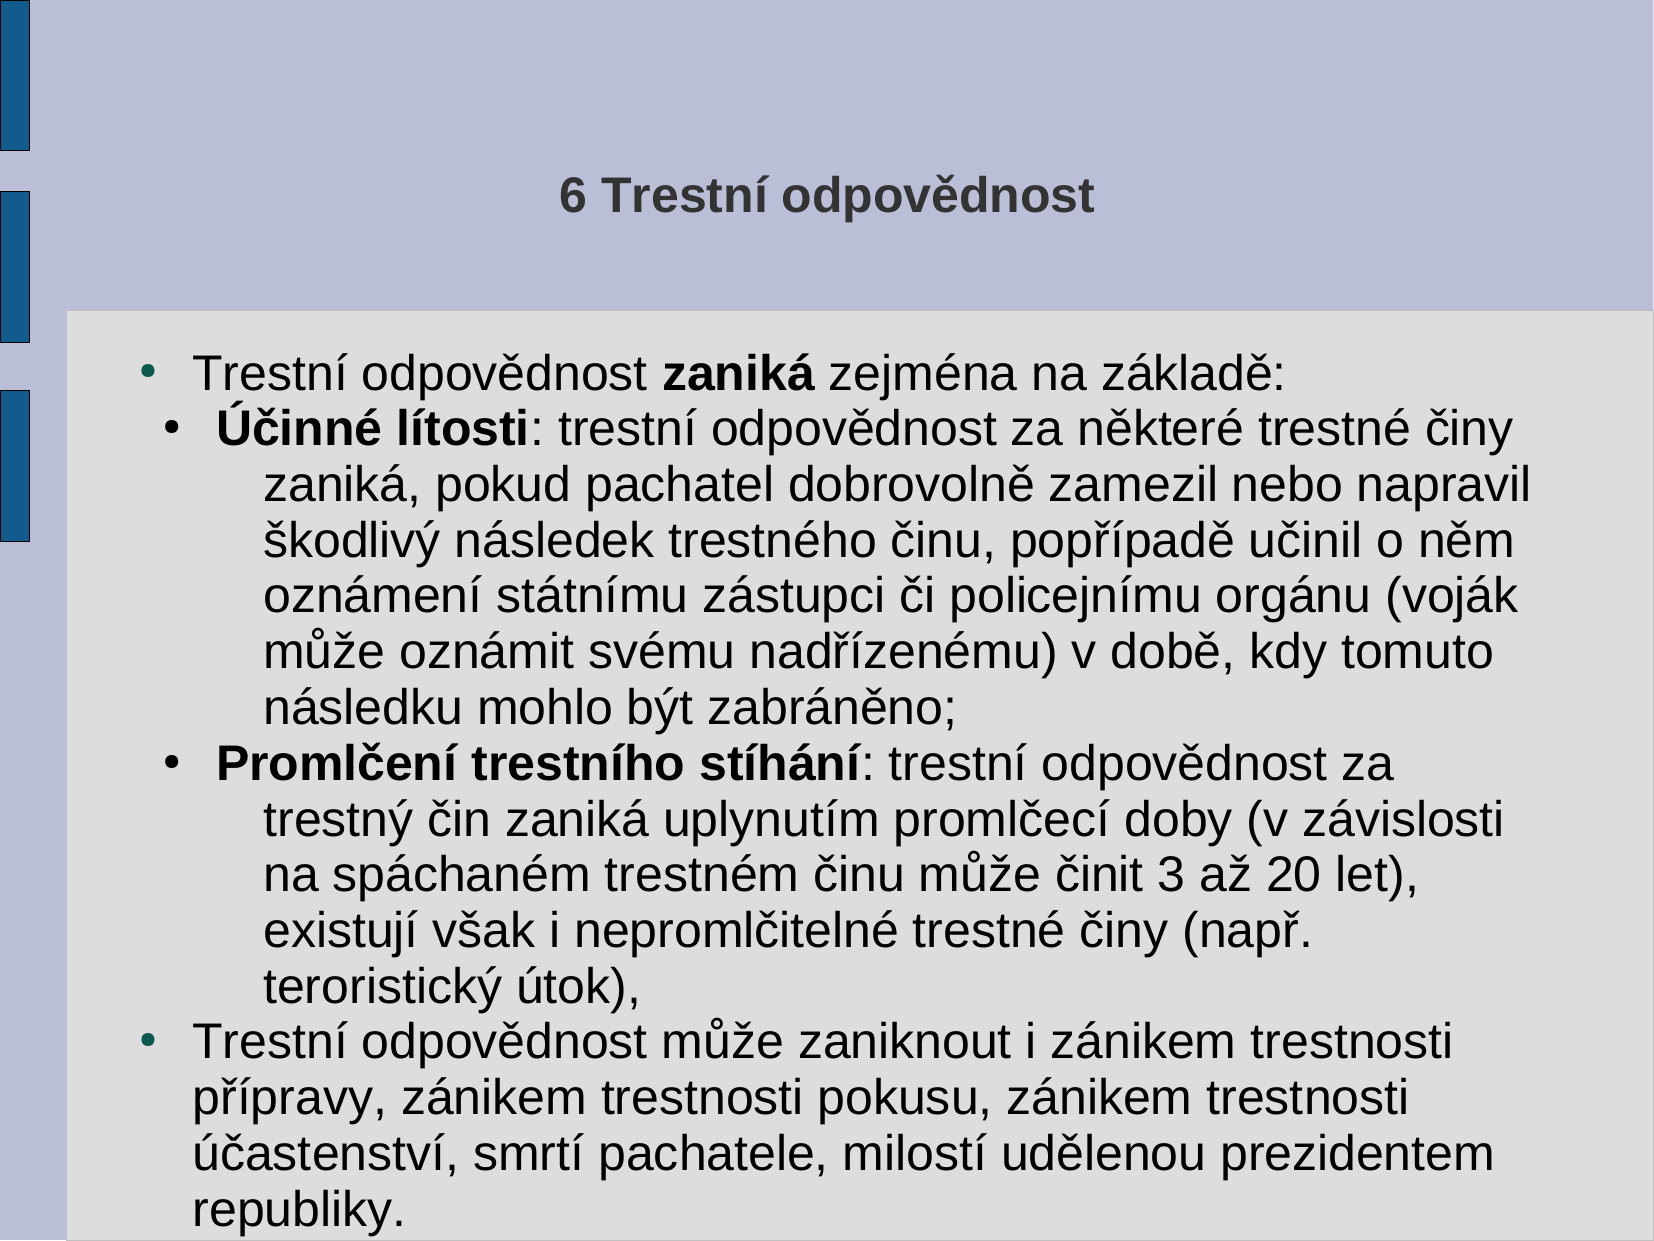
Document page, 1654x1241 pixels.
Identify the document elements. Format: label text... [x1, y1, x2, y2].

list Trestní odpovědnost zaniká zejména na základě: Účinné lítosti: trestní odpovědnost za některé trestné činy zaniká, pokud pachatel dobrovolně zamezil nebo napravil škodlivý následek trestného činu, popřípadě učinil o něm oznámení státnímu zástupci či policejnímu orgánu (voják může oznámit svému nadřízenému) v době, kdy tomuto následku mohlo být zabráněno; Promlčení trestního stíhání: trestní odpovědnost za trestný čin zaniká uplynutím promlčecí doby (v závislosti na spáchaném trestném činu může činit 3 až 20 let), existují však i nepromlčitelné trestné činy (např. teroristický útok), Trestní odpovědnost může zaniknout i zánikem trestnosti přípravy, zánikem trestnosti pokusu, zánikem trestnosti účastenství, smrtí pachatele, milostí udělenou prezidentem republiky. [121, 344, 1534, 1241]
title 6 Trestní odpovědnost [121, 91, 1534, 299]
